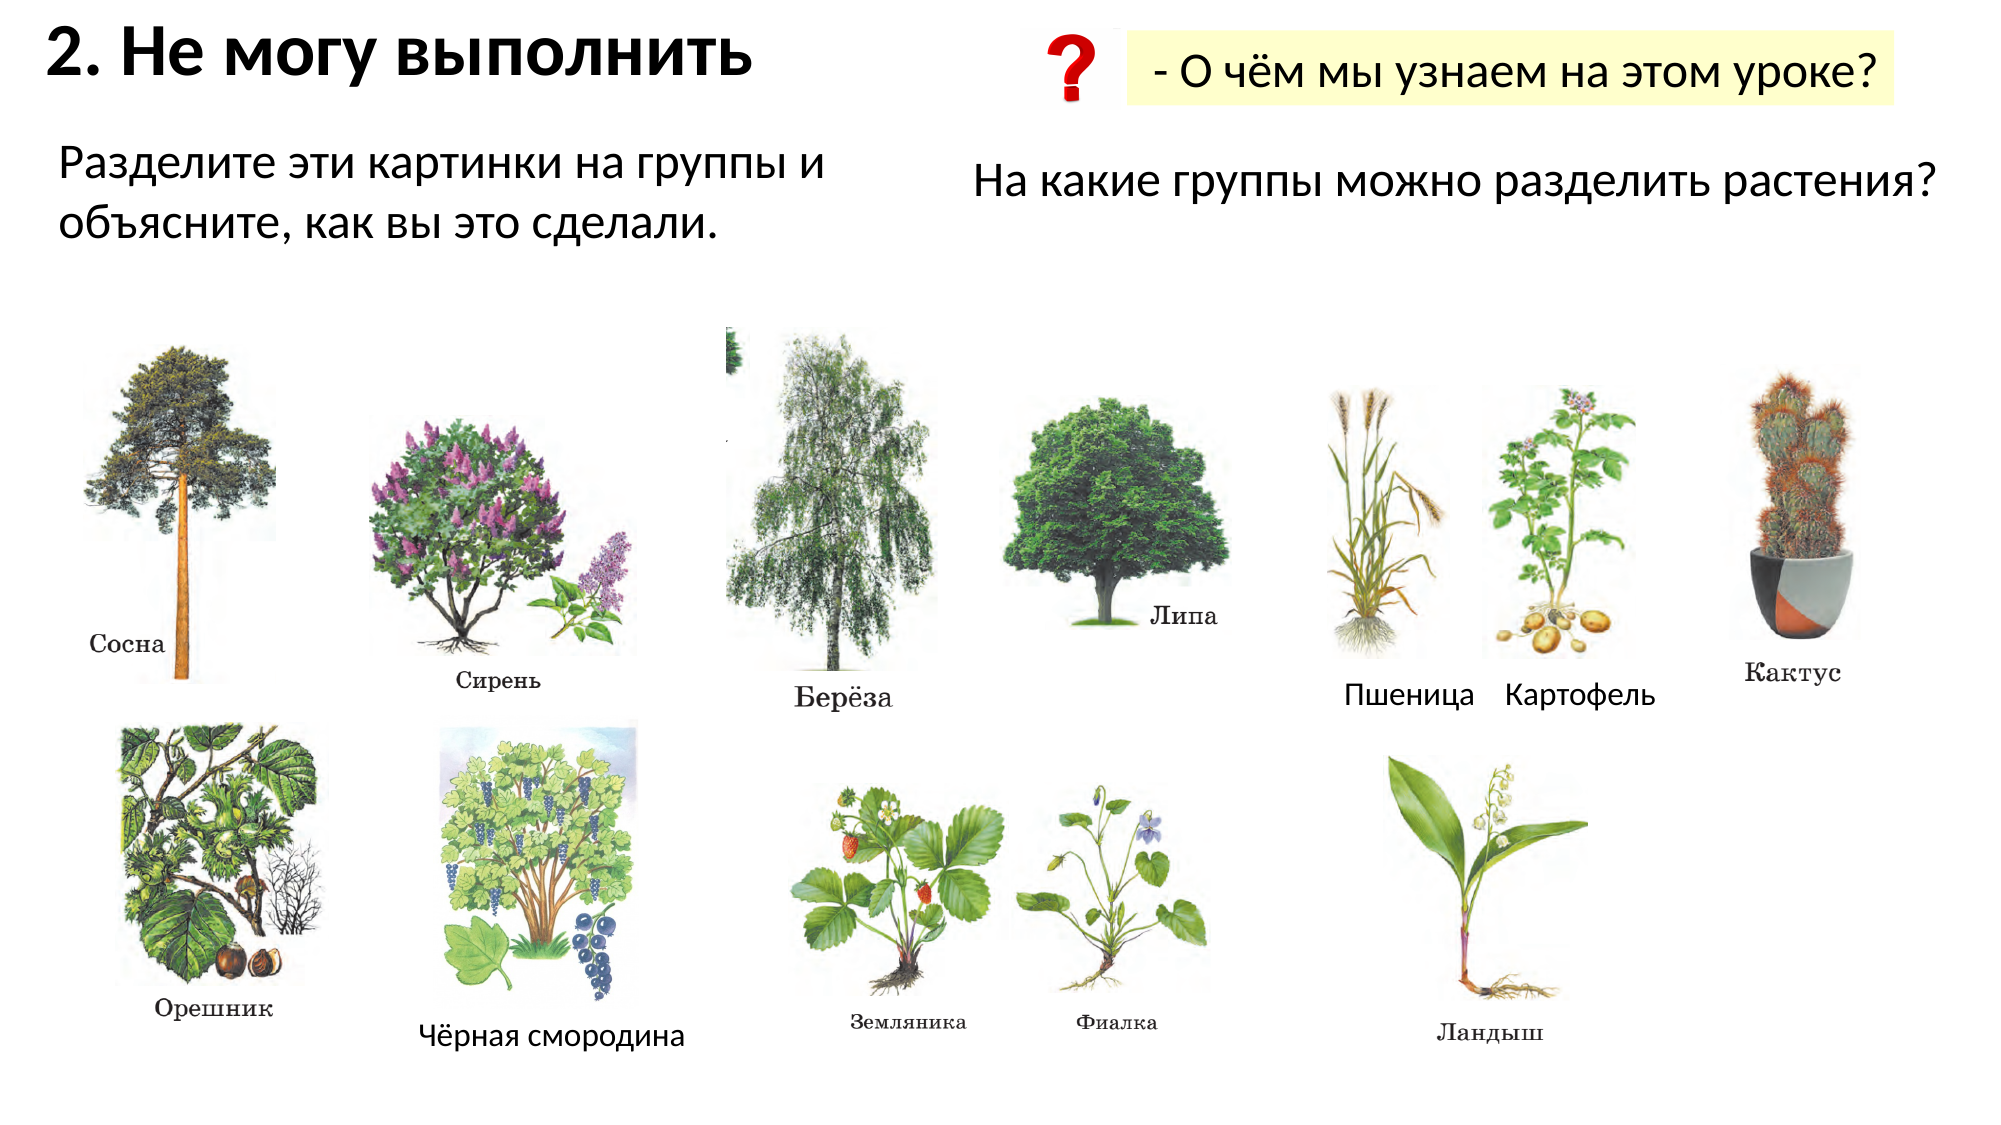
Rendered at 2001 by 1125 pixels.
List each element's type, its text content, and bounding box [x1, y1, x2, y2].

picture [726, 327, 957, 716]
picture [1300, 369, 1636, 669]
text_box Чёрная смородина [403, 1005, 761, 1061]
text_box Пшеница Картофель [1329, 665, 1687, 720]
text_box На какие группы можно разделить растения? [958, 138, 1954, 214]
picture [433, 715, 639, 1009]
picture [103, 715, 336, 1025]
picture [1020, 28, 1121, 110]
picture [1378, 742, 1588, 1072]
text_box Разделите эти картинки на группы и объясните, как вы это сделали. [43, 121, 872, 256]
picture [788, 777, 1218, 1034]
title 2. Не могу выполнить [30, 0, 1163, 110]
picture [364, 405, 639, 699]
picture [999, 383, 1232, 635]
picture [70, 336, 276, 684]
picture [1691, 364, 1916, 693]
text_box - О чём мы узнаем на этом уроке? [1127, 30, 1895, 106]
